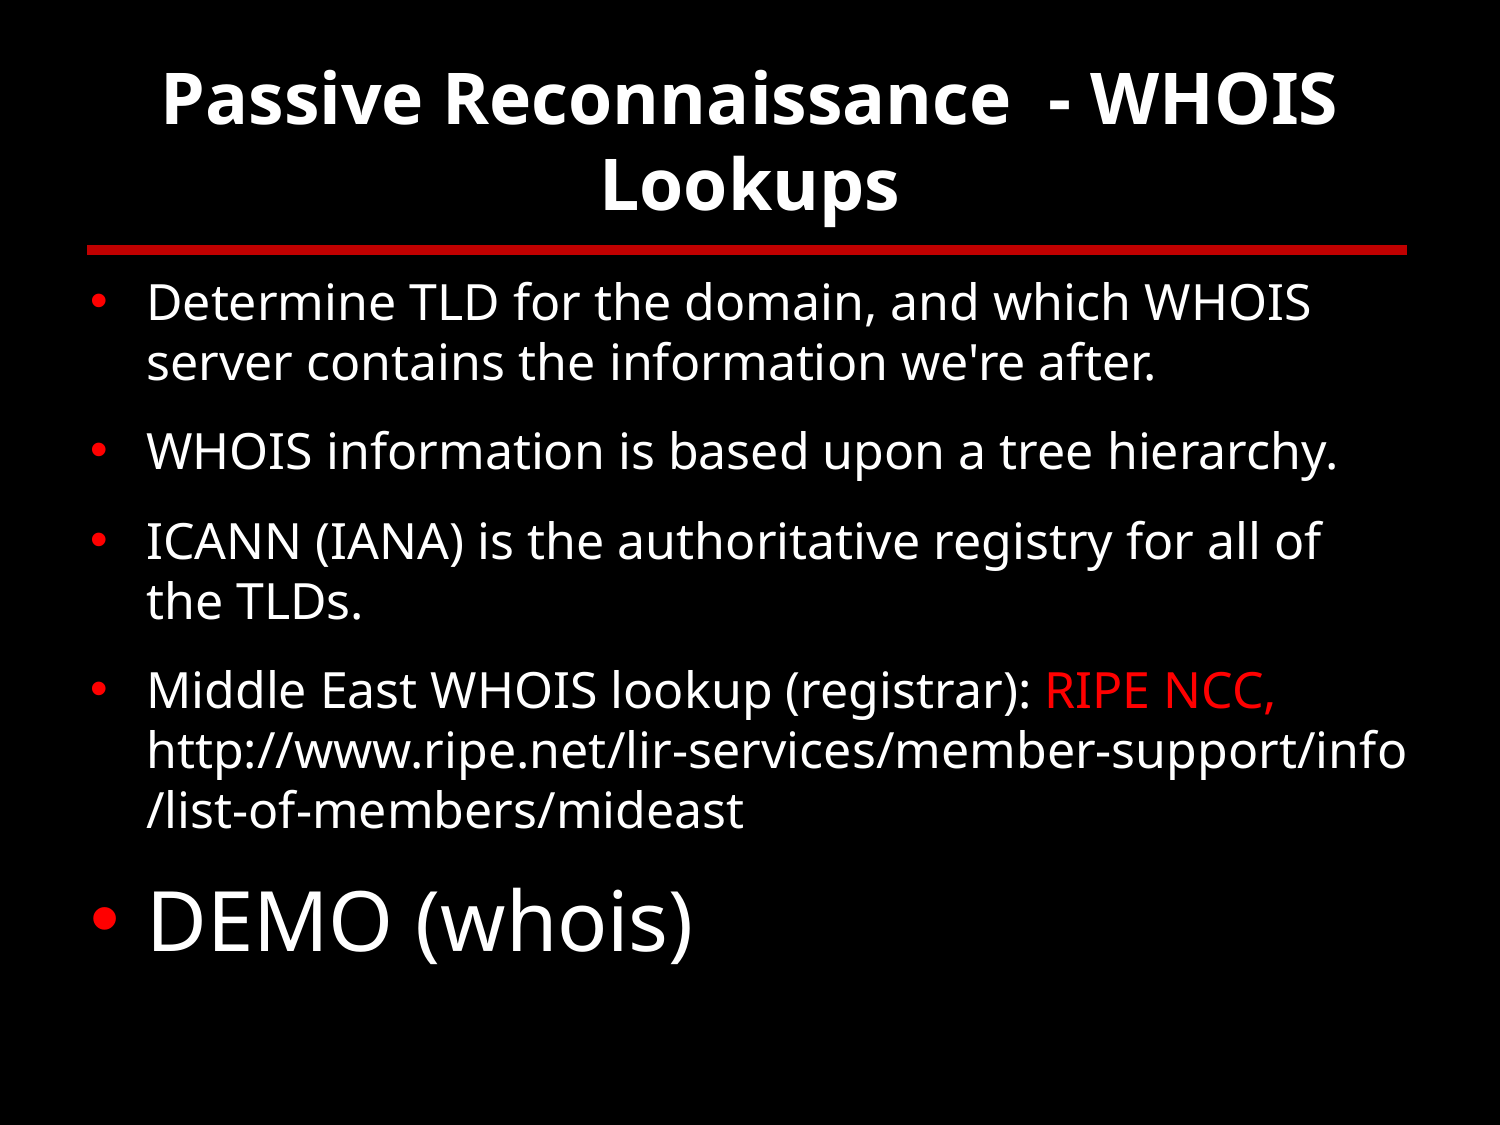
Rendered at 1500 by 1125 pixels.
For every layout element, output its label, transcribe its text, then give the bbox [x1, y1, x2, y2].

list Determine TLD for the domain, and which WHOIS server contains the information we're after. WHOIS information is based upon a tree hierarchy. ICANN (IANA) is the authoritative registry for all of the TLDs. Middle East WHOIS lookup (registrar): RIPE NCC, http://www.ripe.net/lir-services/member-support/info/list-of-members/mideast DEMO (whois) [75, 262, 1425, 1005]
title Passive Reconnaissance - WHOIS Lookups [75, 45, 1425, 233]
